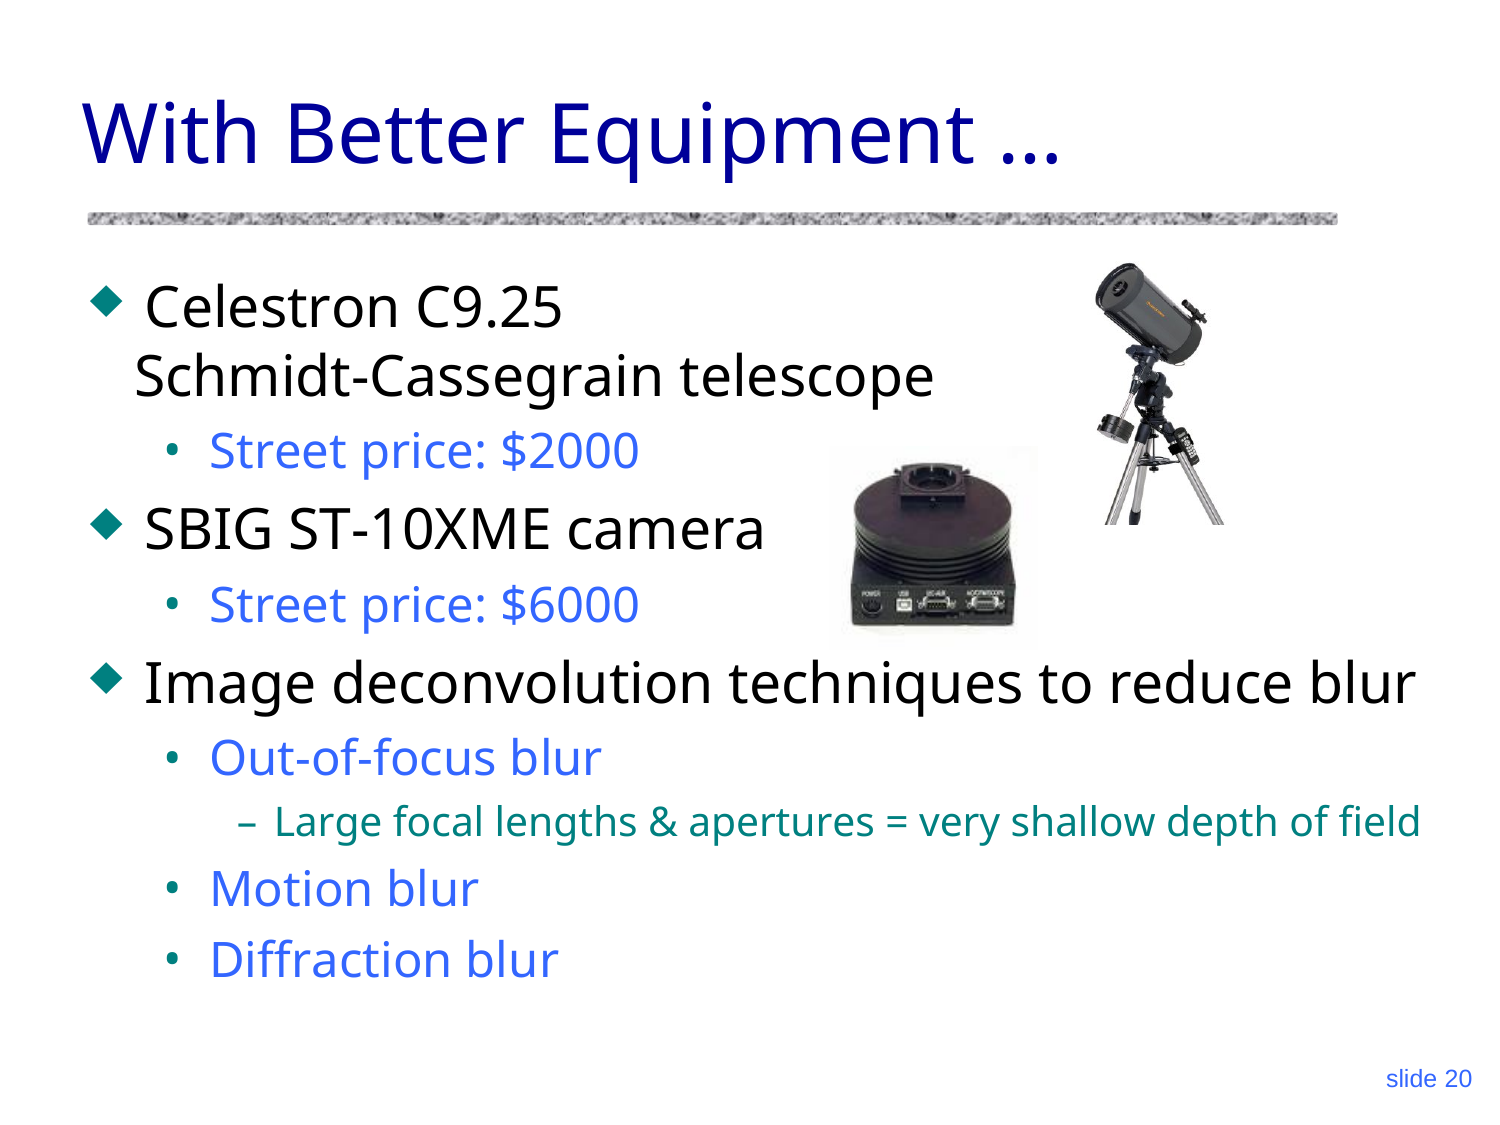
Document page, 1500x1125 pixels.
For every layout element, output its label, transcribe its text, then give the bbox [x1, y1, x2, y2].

title With Better Equipment … [66, 37, 1342, 188]
text_box slide <number> [1174, 1025, 1488, 1101]
picture [87, 212, 1338, 226]
picture [829, 249, 1300, 651]
list Celestron C9.25 Schmidt-Cassegrain telescope Street price: $2000 SBIG ST-10XME camera Street price: $6000 Image deconvolution techniques to reduce blur Out-of-focus blur Large focal lengths & apertures = very shallow depth of field Motion blur Diffraction blur [74, 262, 1450, 1101]
